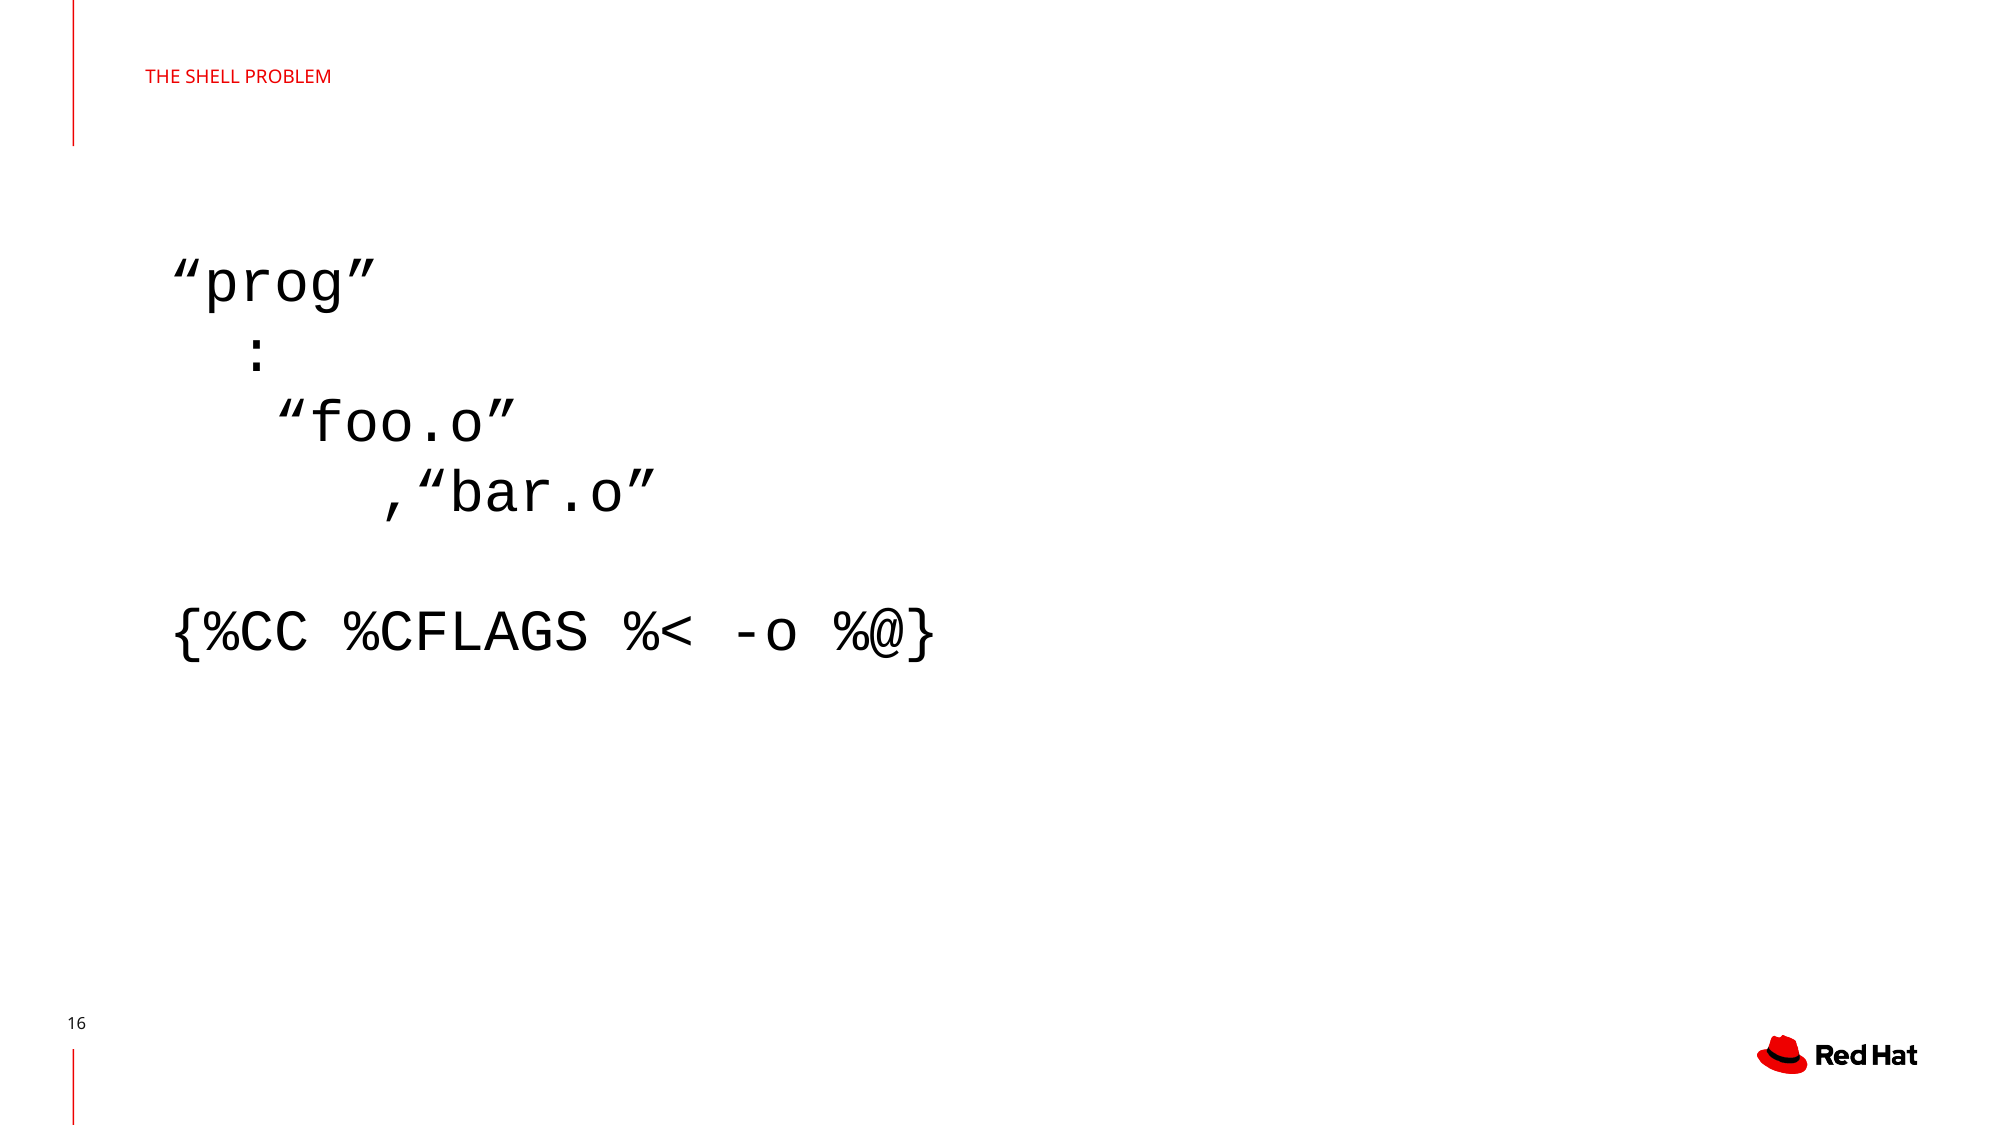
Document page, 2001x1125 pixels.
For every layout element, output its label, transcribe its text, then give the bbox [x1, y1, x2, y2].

picture [1757, 1035, 1918, 1074]
text_box THE SHELL PROBLEM [73, 9, 918, 144]
text_box “prog” : “foo.o” ,“bar.o” {%CC %CFLAGS %< -o %@} [154, 235, 1807, 670]
